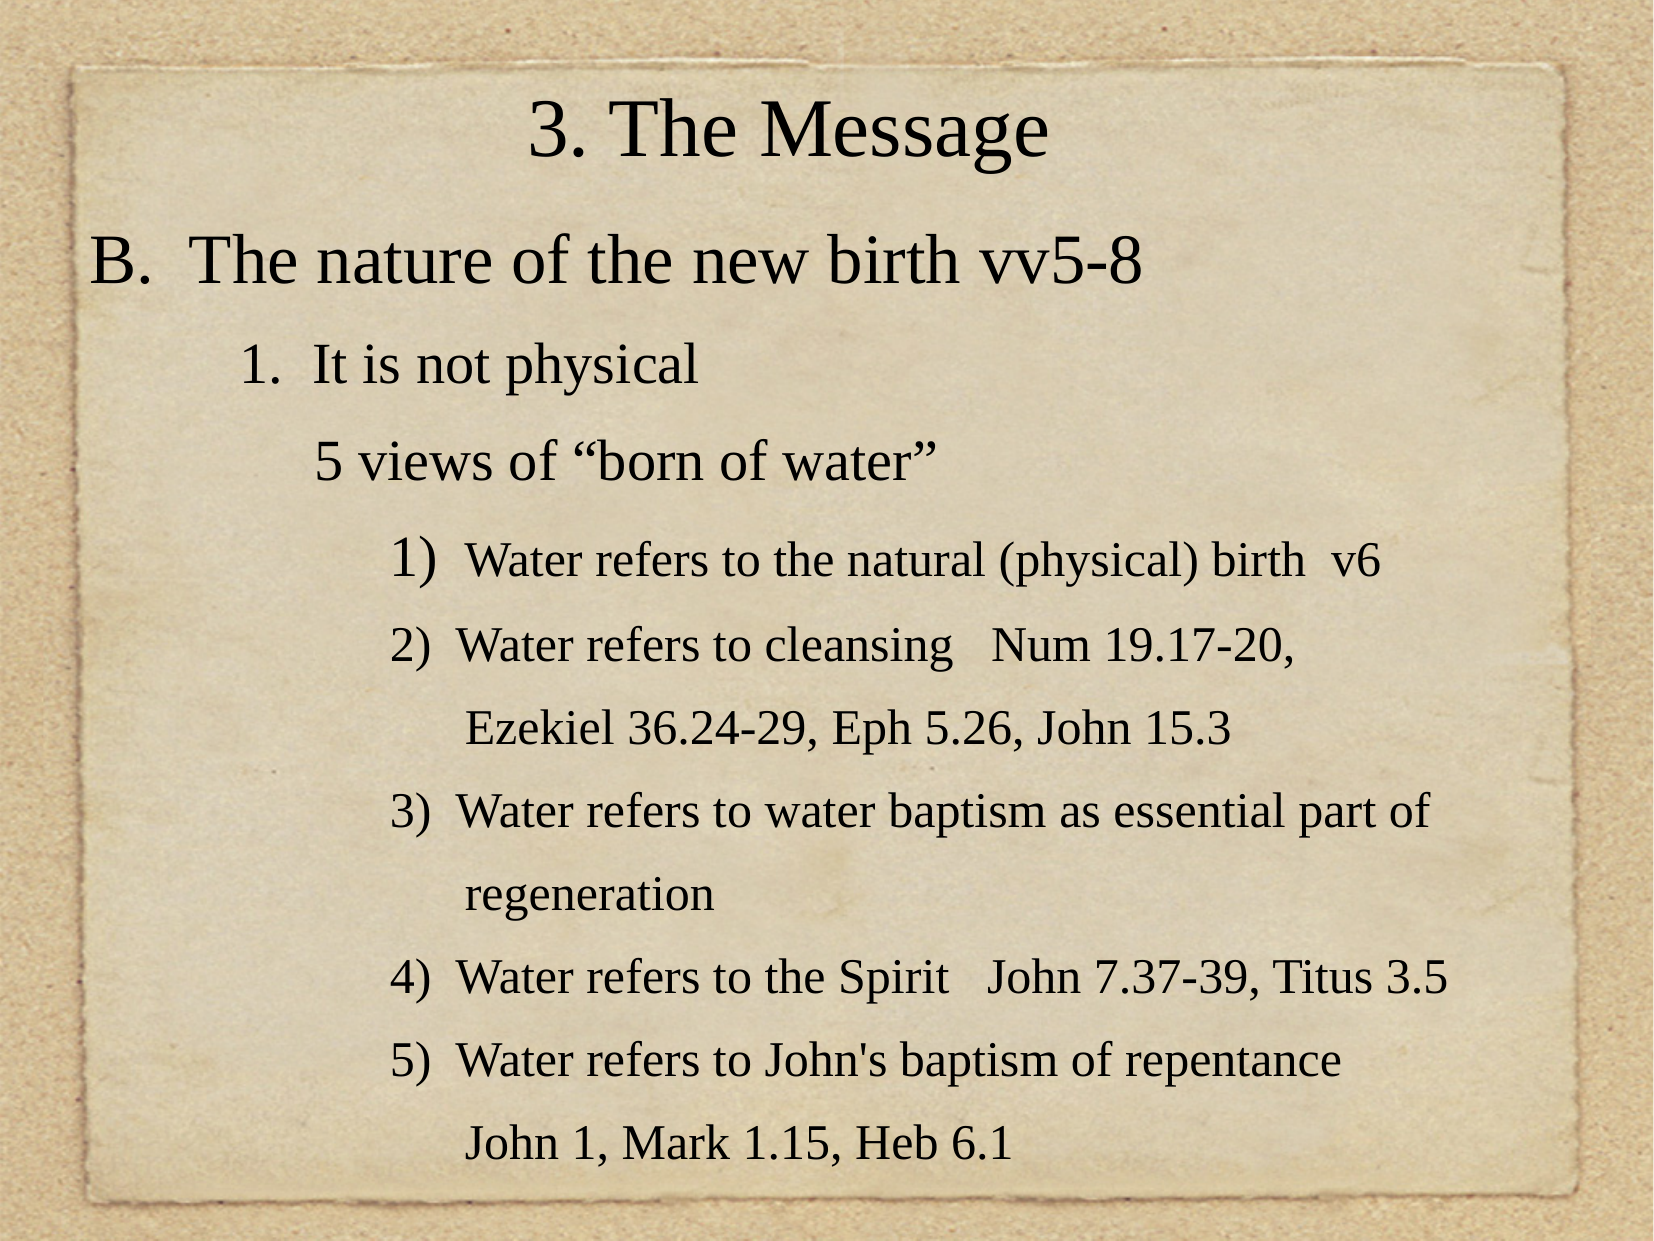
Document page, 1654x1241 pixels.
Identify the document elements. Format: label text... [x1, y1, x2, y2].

picture [0, 0, 1654, 1241]
text_box 3. The Message B. The nature of the new birth vv5-8 1. It is not physical 5 views of “born of water” 1) Water refers to the natural (physical) birth v6 2) Water refers to cleansing Num 19.17-20, Ezekiel 36.24-29, Eph 5.26, John 15.3 3) Water refers to water baptism as essential part of regeneration 4) Water refers to the Spirit John 7.37-39, Titus 3.5 5) Water refers to John's baptism of repentance John 1, Mark 1.15, Heb 6.1 [75, 75, 1576, 1201]
